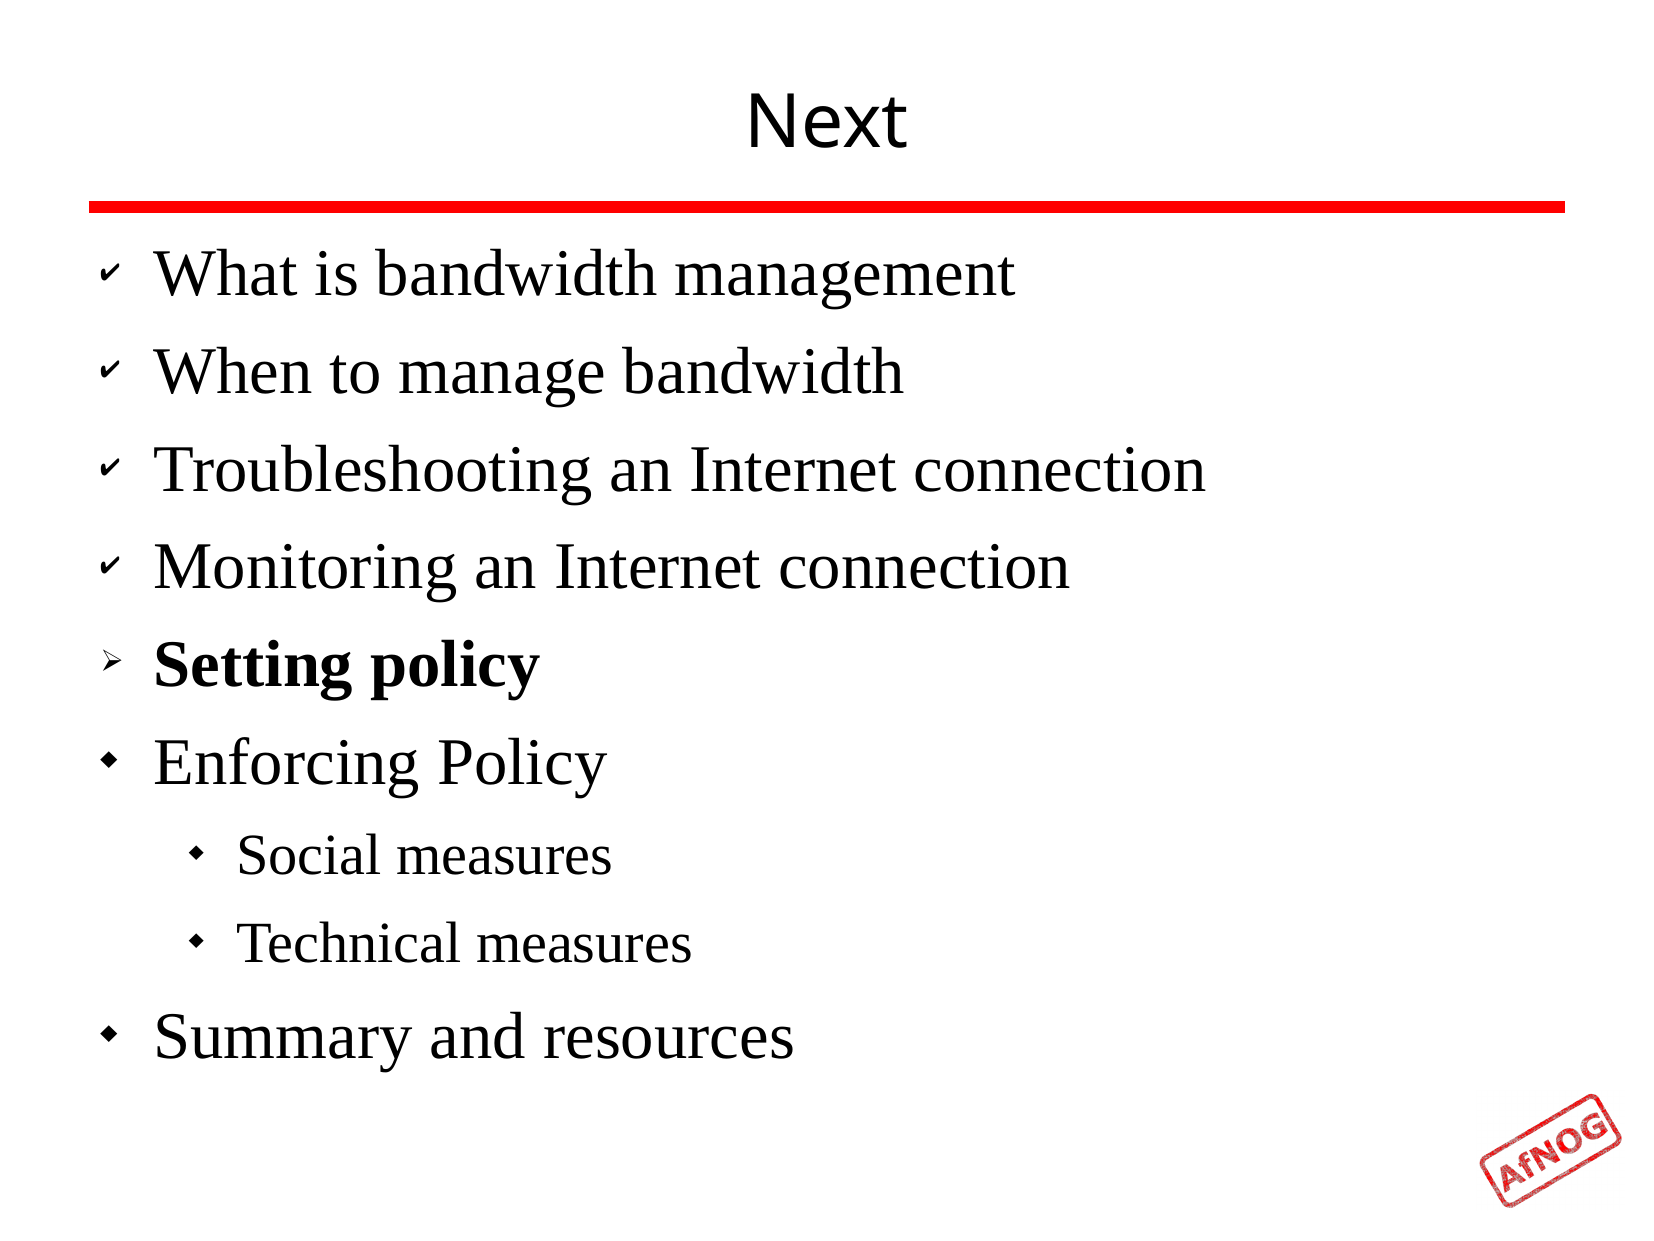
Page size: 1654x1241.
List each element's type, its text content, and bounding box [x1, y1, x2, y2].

list What is bandwidth management When to manage bandwidth Troubleshooting an Internet connection Monitoring an Internet connection Setting policy Enforcing Policy Social measures Technical measures Summary and resources [82, 236, 1571, 1108]
picture [1476, 1090, 1625, 1211]
title Next [82, 29, 1571, 207]
